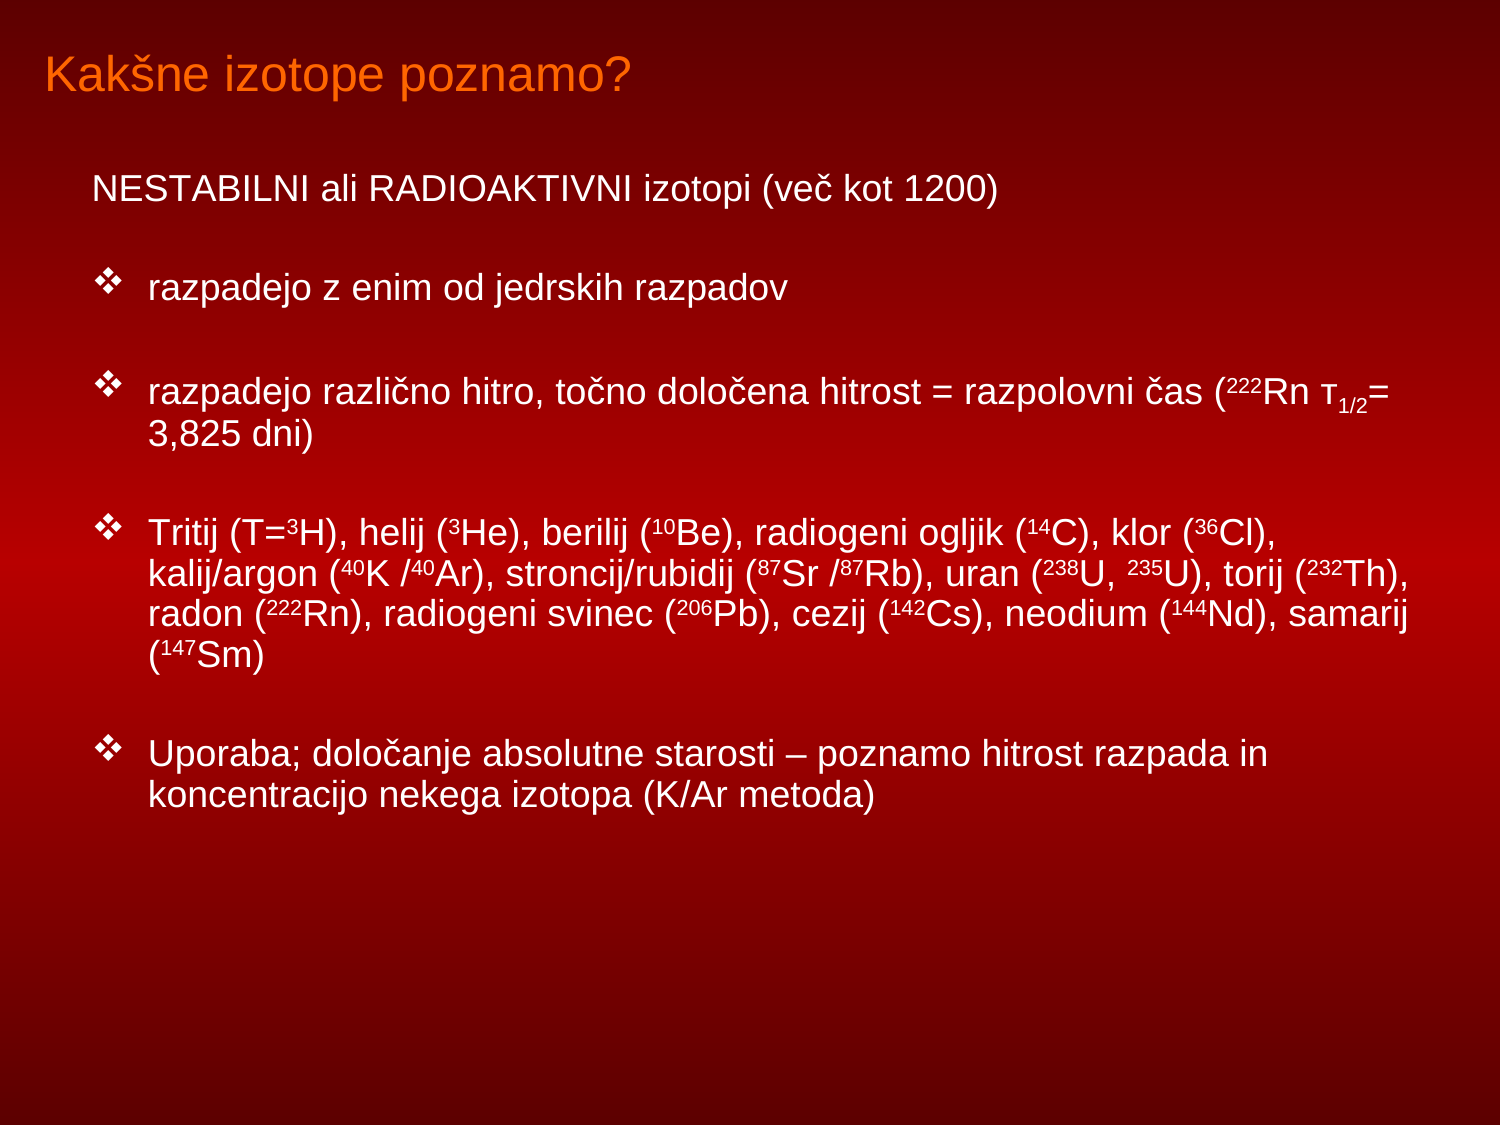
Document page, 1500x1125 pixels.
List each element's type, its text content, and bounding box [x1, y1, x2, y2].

title Kakšne izotope poznamo? [29, 31, 1380, 112]
list NESTABILNI ali RADIOAKTIVNI izotopi (več kot 1200) razpadejo z enim od jedrskih razpadov razpadejo različno hitro, točno določena hitrost = razpolovni čas (222Rn т1/2= 3,825 dni) Tritij (T=3H), helij (3He), berilij (10Be), radiogeni ogljik (14C), klor (36Cl), kalij/argon (40K /40Ar), stroncij/rubidij (87Sr /87Rb), uran (238U, 235U), torij (232Th), radon (222Rn), radiogeni svinec (206Pb), cezij (142Cs), neodium (144Nd), samarij (147Sm) Uporaba; določanje absolutne starosti – poznamo hitrost razpada in koncentracijo nekega izotopa (K/Ar metoda) [76, 160, 1427, 973]
